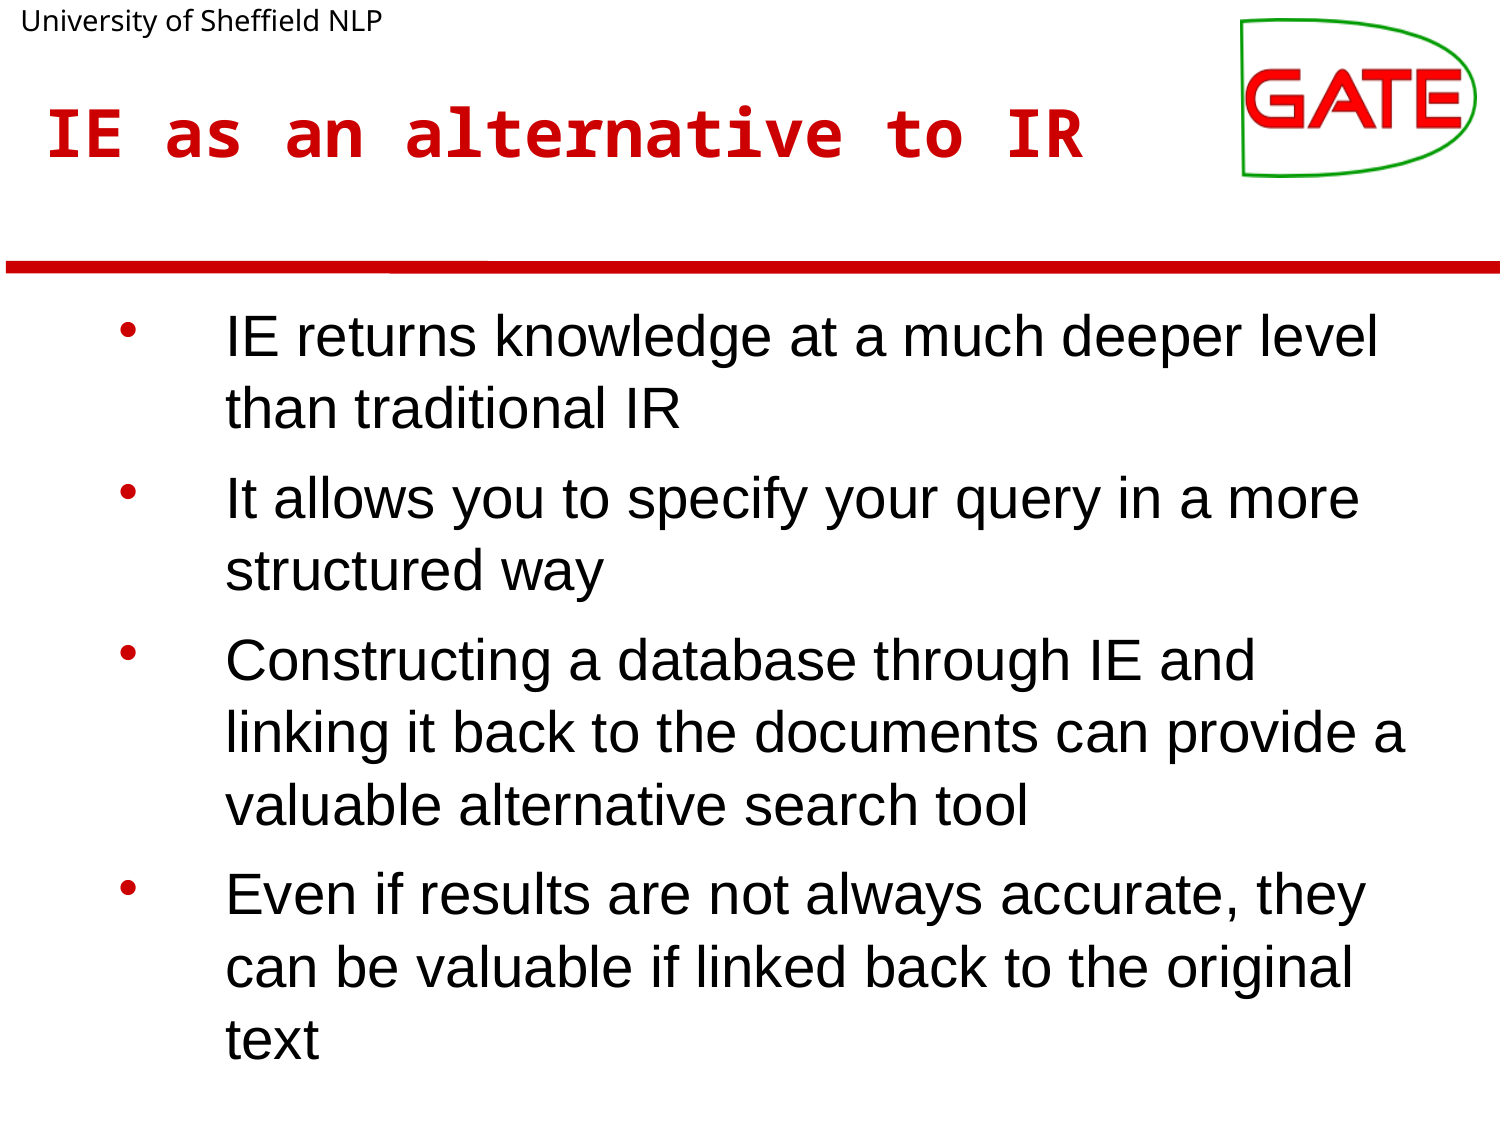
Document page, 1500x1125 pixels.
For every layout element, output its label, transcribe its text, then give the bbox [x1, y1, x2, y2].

title IE as an alternative to IR [29, 37, 1437, 225]
list IE returns knowledge at a much deeper level than traditional IR It allows you to specify your query in a more structured way Constructing a database through IE and linking it back to the documents can provide a valuable alternative search tool Even if results are not always accurate, they can be valuable if linked back to the original text [87, 287, 1437, 1081]
picture [1240, 18, 1477, 178]
